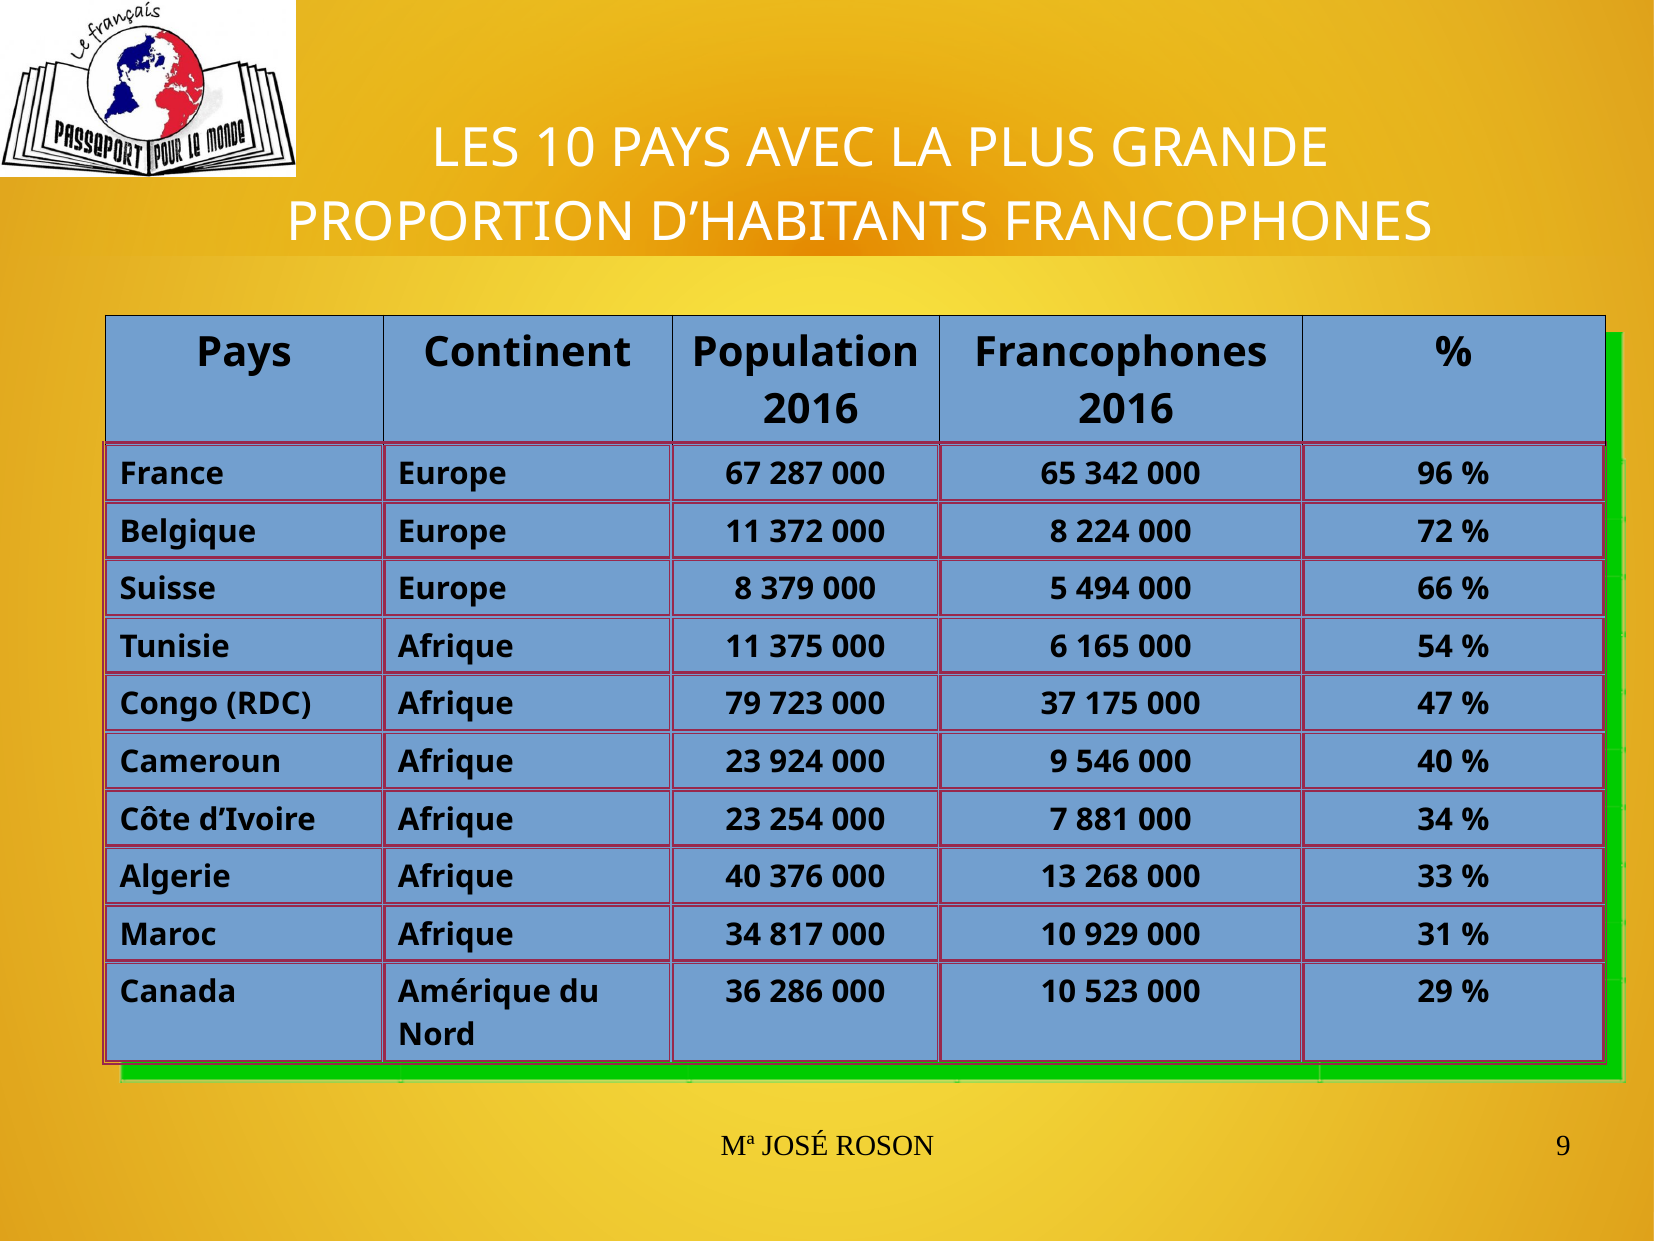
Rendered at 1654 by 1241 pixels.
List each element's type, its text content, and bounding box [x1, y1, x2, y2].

table_cell Belgique [107, 504, 381, 556]
table_cell Suisse [107, 561, 381, 614]
table_cell Cameroun [107, 734, 381, 787]
table_cell 72 % [1305, 504, 1602, 556]
table_cell France [107, 446, 381, 499]
table_cell Europe [386, 446, 669, 499]
table_cell 47 % [1305, 676, 1602, 729]
table_cell 31 % [1305, 907, 1602, 959]
table_header Population 2016 [673, 316, 939, 441]
table_cell Tunisie [107, 619, 381, 671]
table_cell 34 817 000 [674, 907, 937, 959]
table_cell Europe [386, 504, 669, 556]
table_cell 33 % [1305, 849, 1602, 902]
table_header % [1303, 316, 1605, 441]
table_cell 23 924 000 [674, 734, 937, 787]
table_cell Maroc [107, 907, 381, 959]
table_cell 36 286 000 [674, 964, 937, 1060]
table_cell 40 % [1305, 734, 1602, 787]
table_cell Afrique [386, 619, 669, 671]
table_cell 65 342 000 [942, 446, 1300, 499]
table_cell 8 379 000 [674, 561, 937, 614]
table_cell 10 523 000 [942, 964, 1300, 1060]
table_cell 79 723 000 [674, 676, 937, 729]
table_cell Congo (RDC) [107, 676, 381, 729]
table_cell 6 165 000 [942, 619, 1300, 671]
table_cell 7 881 000 [942, 792, 1300, 844]
table_cell Canada [107, 964, 381, 1060]
table_header Continent [384, 316, 672, 441]
table_cell 8 224 000 [942, 504, 1300, 556]
table_cell 23 254 000 [674, 792, 937, 844]
title LES 10 PAYS AVEC LA PLUS GRANDE PROPORTION D’HABITANTS FRANCOPHONES [0, 105, 1581, 259]
table_cell 34 % [1305, 792, 1602, 844]
table_cell Amérique du Nord [386, 964, 669, 1060]
table_header Francophones 2016 [940, 316, 1302, 441]
table_cell 10 929 000 [942, 907, 1300, 959]
table_cell 40 376 000 [674, 849, 937, 902]
table_cell 13 268 000 [942, 849, 1300, 902]
table_cell Afrique [386, 734, 669, 787]
table_cell 11 372 000 [674, 504, 937, 556]
table_cell 5 494 000 [942, 561, 1300, 614]
table_cell 66 % [1305, 561, 1602, 614]
table_cell Afrique [386, 907, 669, 959]
table_header Pays [106, 316, 383, 441]
table_cell 54 % [1305, 619, 1602, 671]
table_cell Côte d’Ivoire [107, 792, 381, 844]
picture [0, 0, 296, 105]
table_cell Afrique [386, 792, 669, 844]
table_cell 29 % [1305, 964, 1602, 1060]
table_cell 9 546 000 [942, 734, 1300, 787]
table_cell 96 % [1305, 446, 1602, 499]
table_cell 11 375 000 [674, 619, 937, 671]
table_cell Afrique [386, 676, 669, 729]
table_cell Afrique [386, 849, 669, 902]
table_cell Europe [386, 561, 669, 614]
table_cell 37 175 000 [942, 676, 1300, 729]
table_cell 67 287 000 [674, 446, 937, 499]
table_cell Algerie [107, 849, 381, 902]
